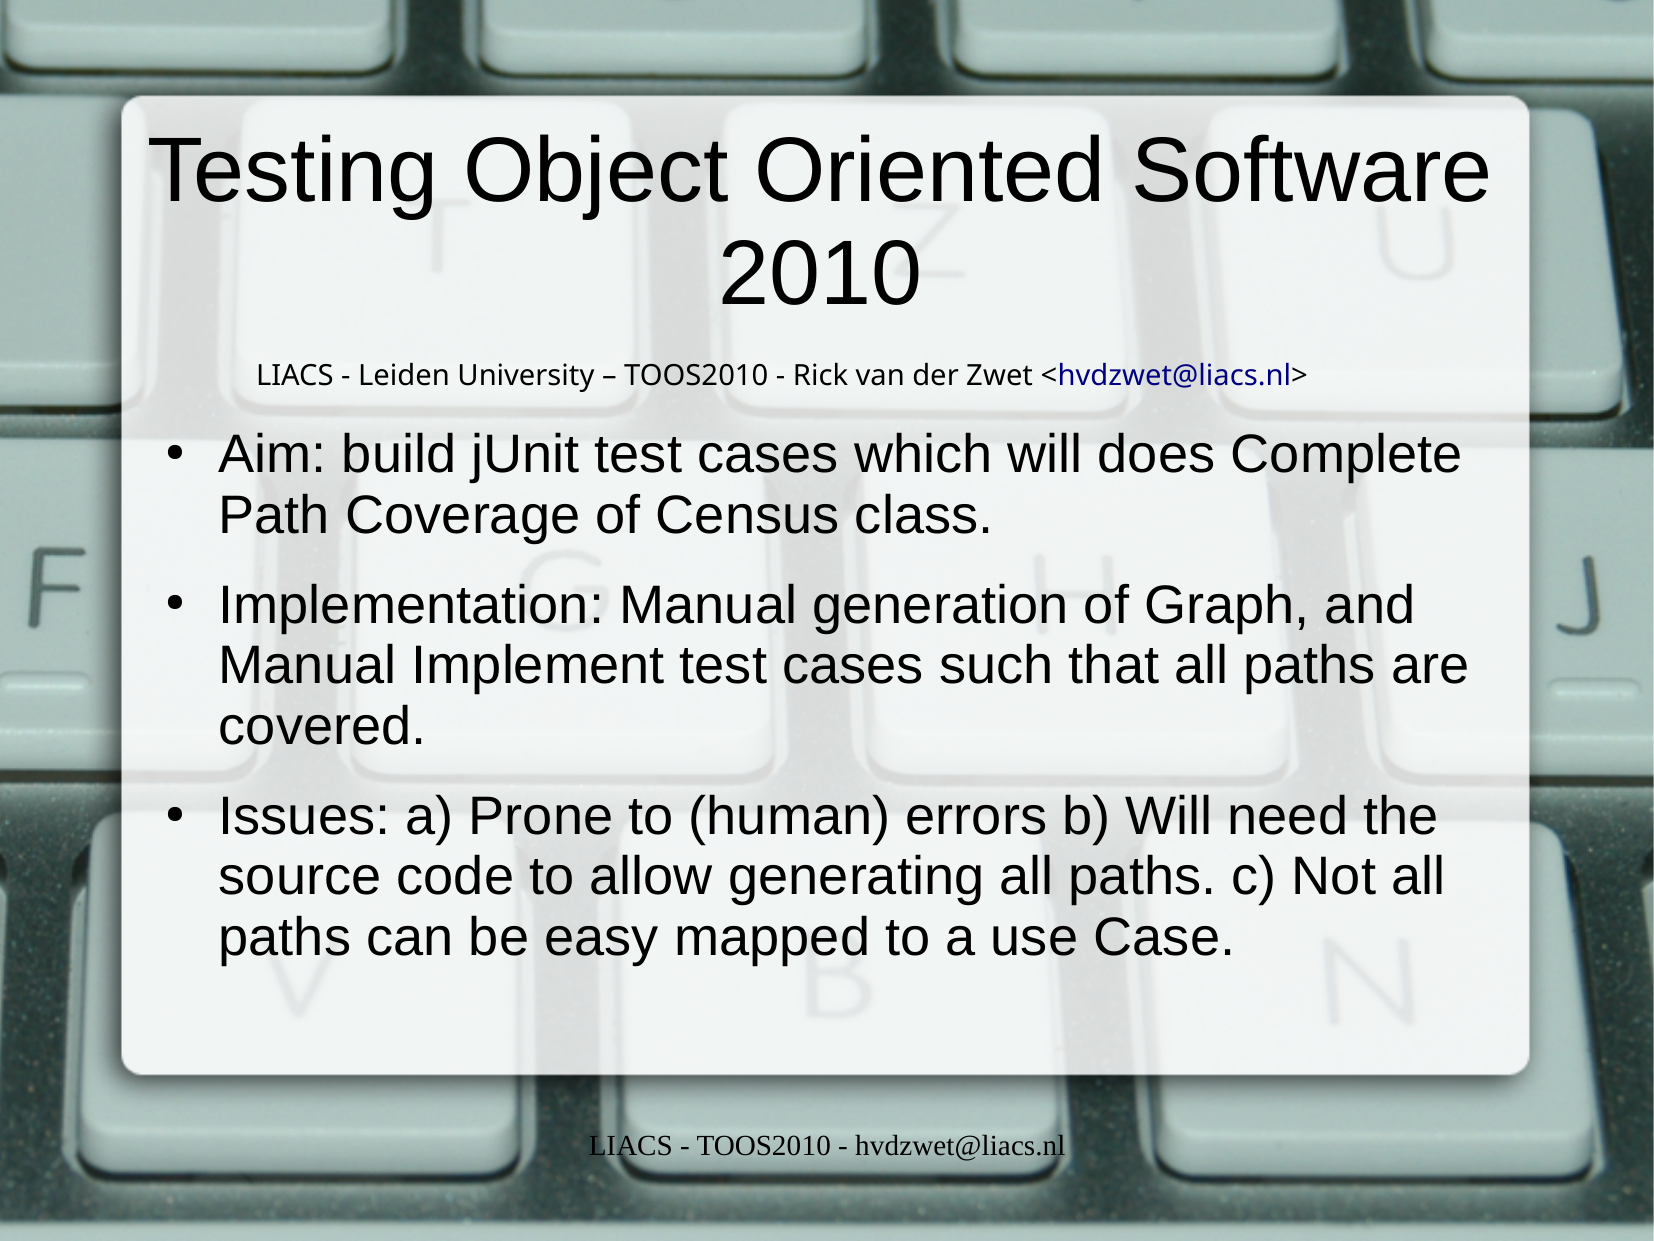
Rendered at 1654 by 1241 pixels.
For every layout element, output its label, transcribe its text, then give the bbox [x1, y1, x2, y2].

title Testing Object Oriented Software 2010 [135, 117, 1506, 325]
list LIACS - Leiden University – TOOS2010 - Rick van der Zwet <hvdzwet@liacs.nl> Aim: build jUnit test cases which will does Complete Path Coverage of Census class. Implementation: Manual generation of Graph, and Manual Implement test cases such that all paths are covered. Issues: a) Prone to (human) errors b) Will need the source code to allow generating all paths. c) Not all paths can be easy mapped to a use Case. [147, 354, 1506, 1088]
picture [0, 0, 1654, 1241]
